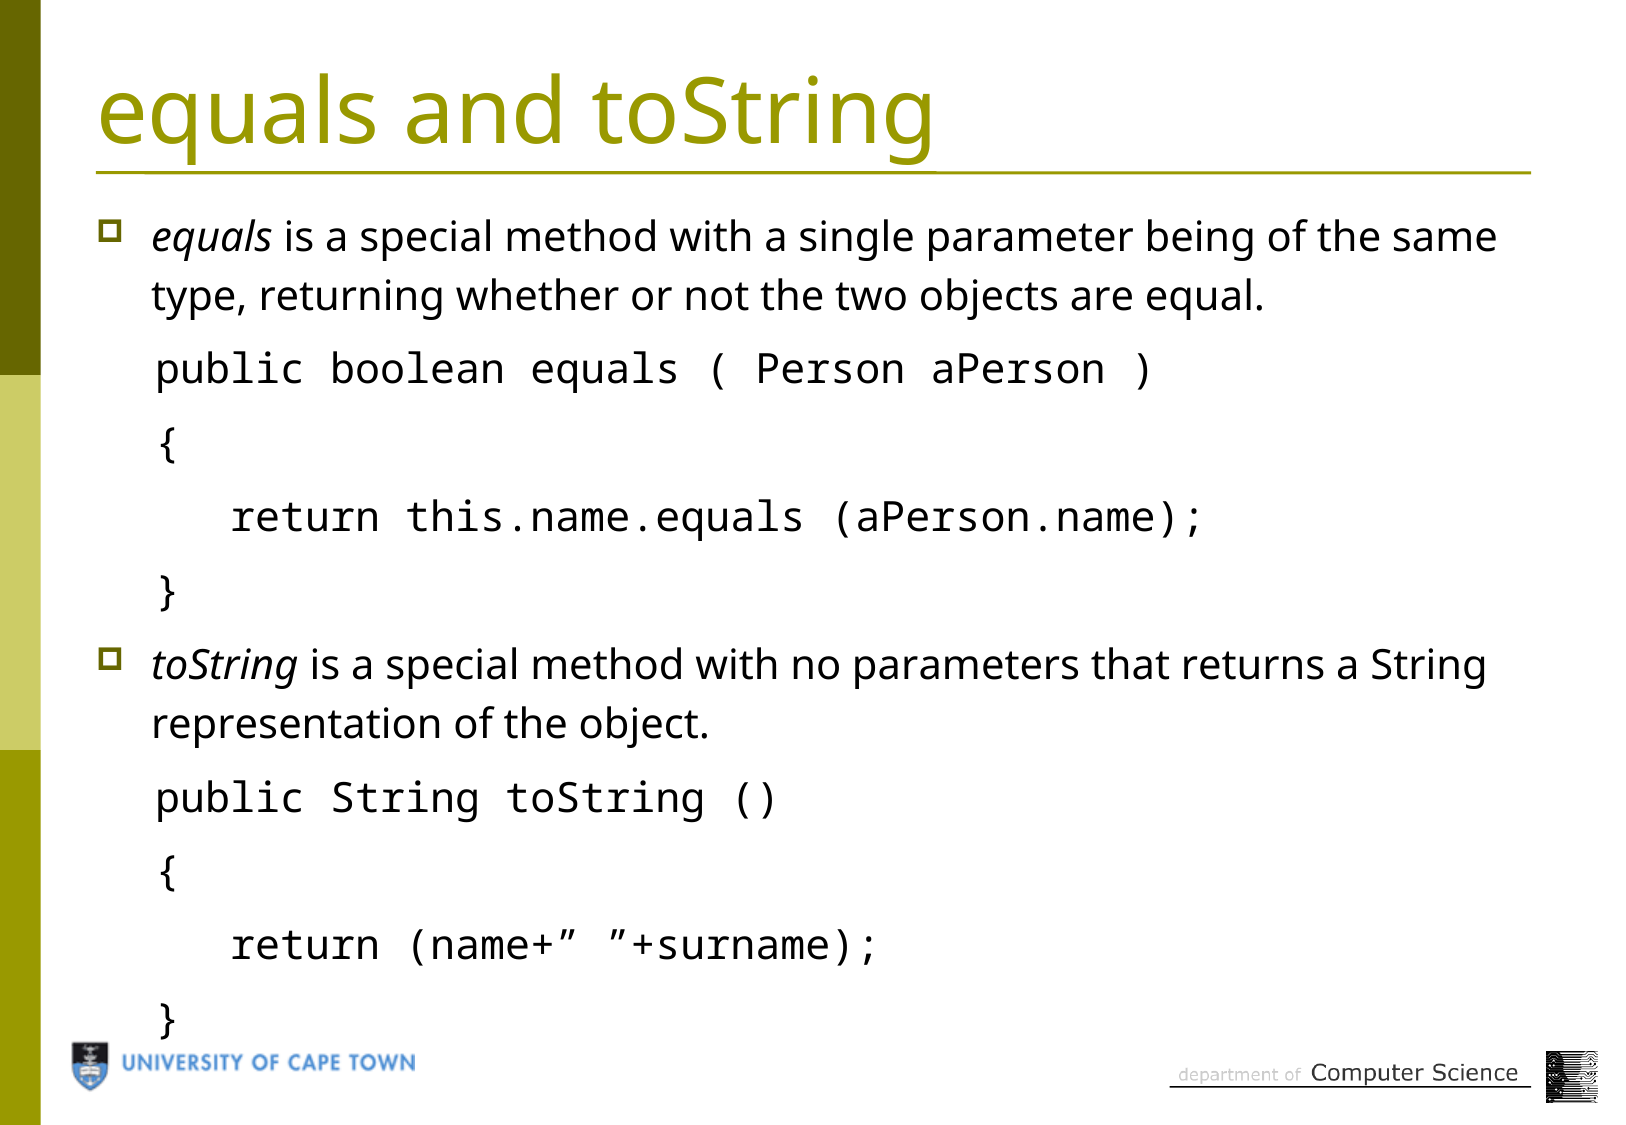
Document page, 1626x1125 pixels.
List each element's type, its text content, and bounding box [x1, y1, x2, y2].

list equals is a special method with a single parameter being of the same type, returning whether or not the two objects are equal. public boolean equals ( Person aPerson ) { return this.name.equals (aPerson.name); } toString is a special method with no parameters that returns a String representation of the object. public String toString () { return (name+” ”+surname); } [81, 196, 1543, 1021]
title equals and toString [81, 14, 1543, 172]
picture [1169, 1043, 1532, 1091]
picture [61, 1024, 415, 1103]
picture [1546, 1051, 1598, 1103]
